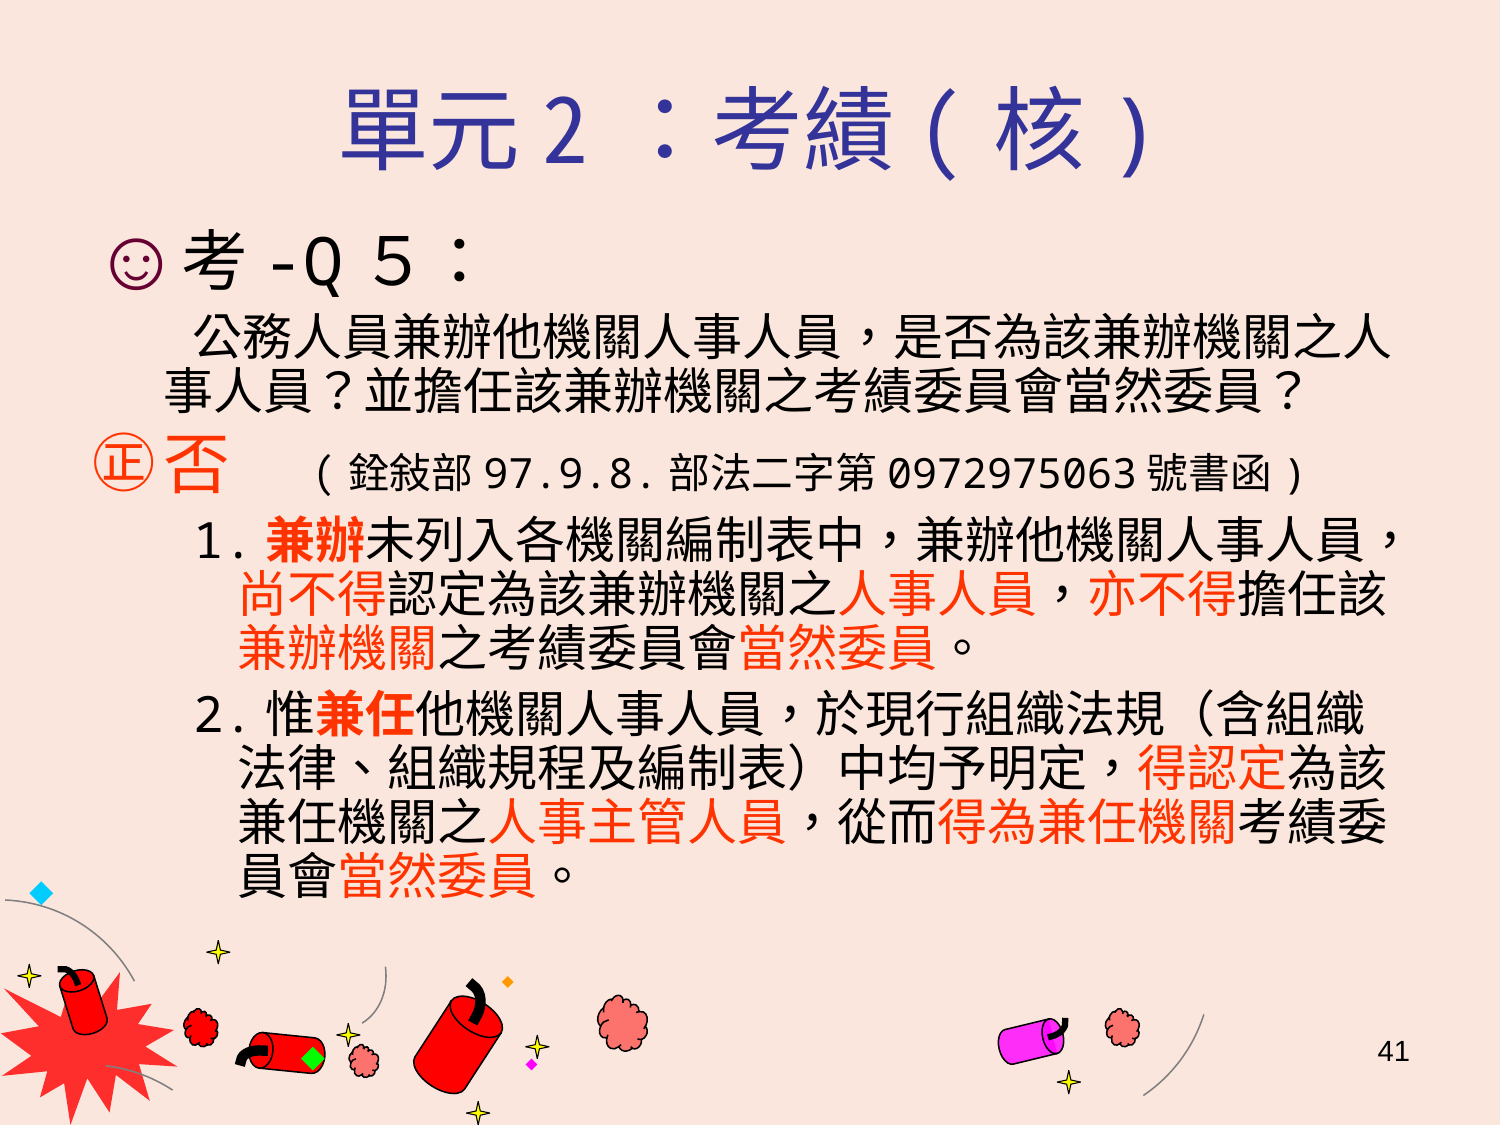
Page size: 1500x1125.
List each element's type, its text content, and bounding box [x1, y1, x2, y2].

list 考-Q５： 公務人員兼辦他機關人事人員，是否為該兼辦機關之人事人員？並擔任該兼辦機關之考績委員會當然委員？ 否 (銓敍部97.9.8.部法二字第0972975063號書函) 1.兼辦未列入各機關編制表中，兼辦他機關人事人員，尚不得認定為該兼辦機關之人事人員，亦不得擔任該兼辦機關之考績委員會當然委員。 2.惟兼任他機關人事人員，於現行組織法規（含組織法律、組織規程及編制表）中均予明定，得認定為該兼任機關之人事主管人員，從而得為兼任機關考績委員會當然委員。 [75, 220, 1426, 977]
title 單元2：考績(核) [75, 45, 1426, 209]
text_box <number> [1074, 1024, 1426, 1103]
